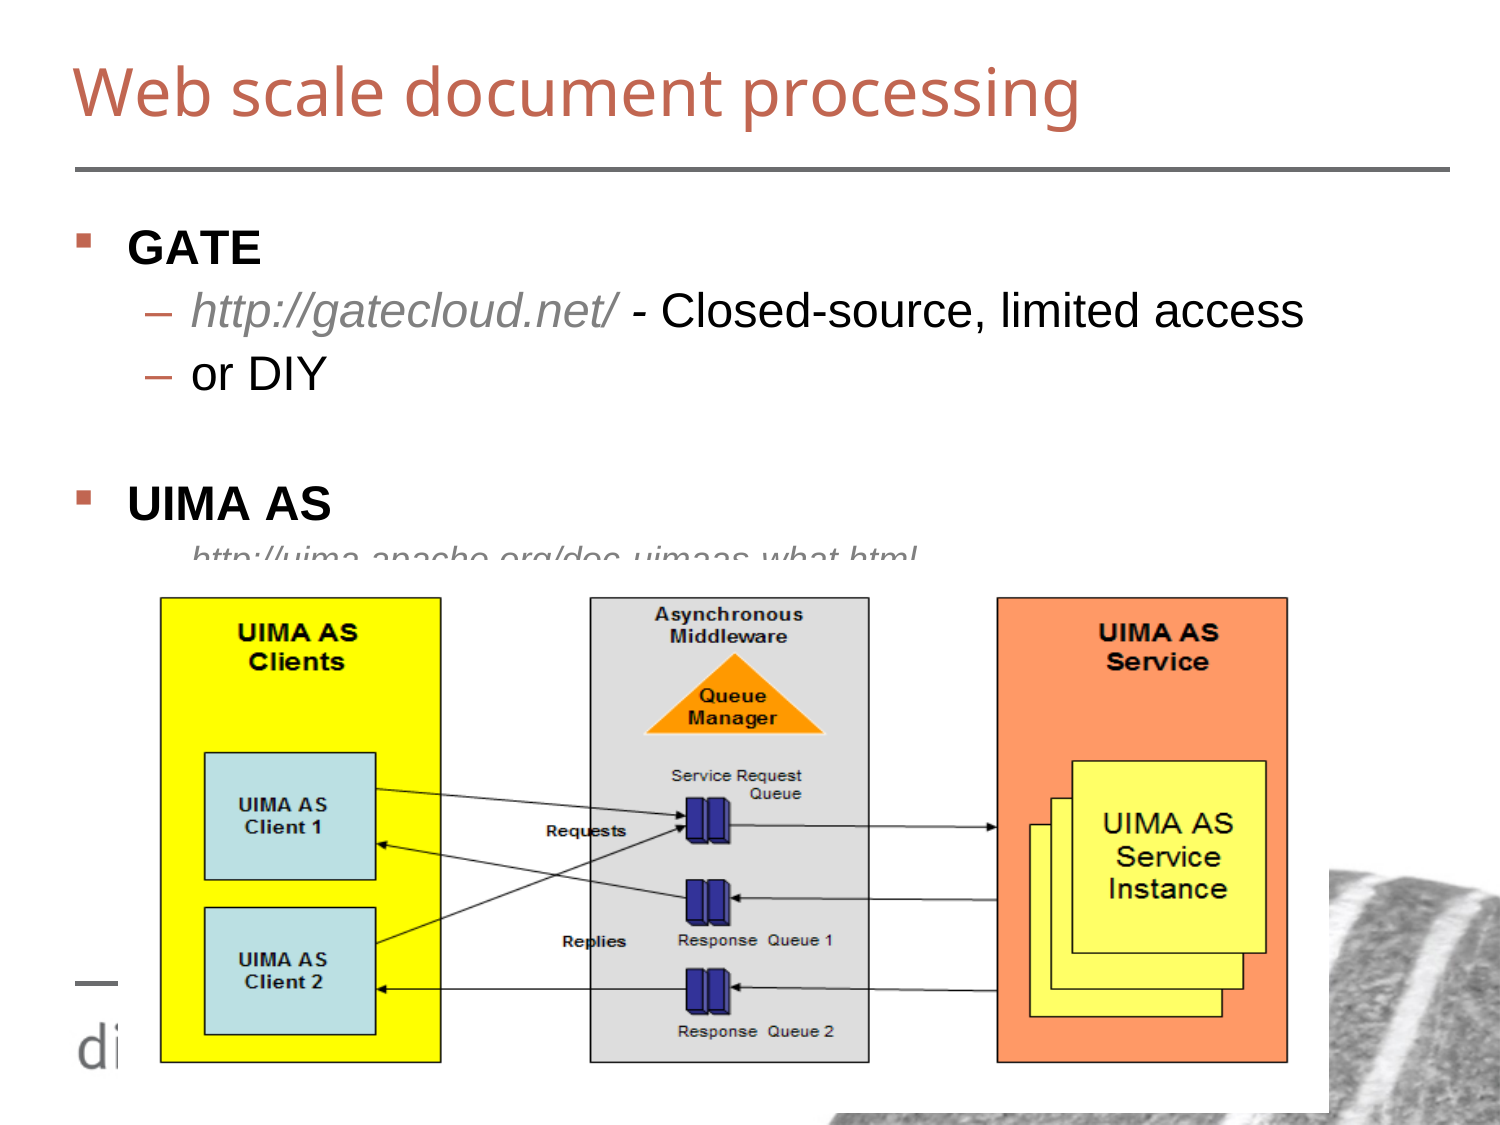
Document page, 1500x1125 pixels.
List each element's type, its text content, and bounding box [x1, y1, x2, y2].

list GATE http://gatecloud.net/ - Closed-source, limited access or DIY UIMA AS http://uima.apache.org/doc-uimaas-what.html [57, 212, 1438, 591]
title Web scale document processing [57, 37, 1438, 174]
picture [0, 0, 1500, 1125]
